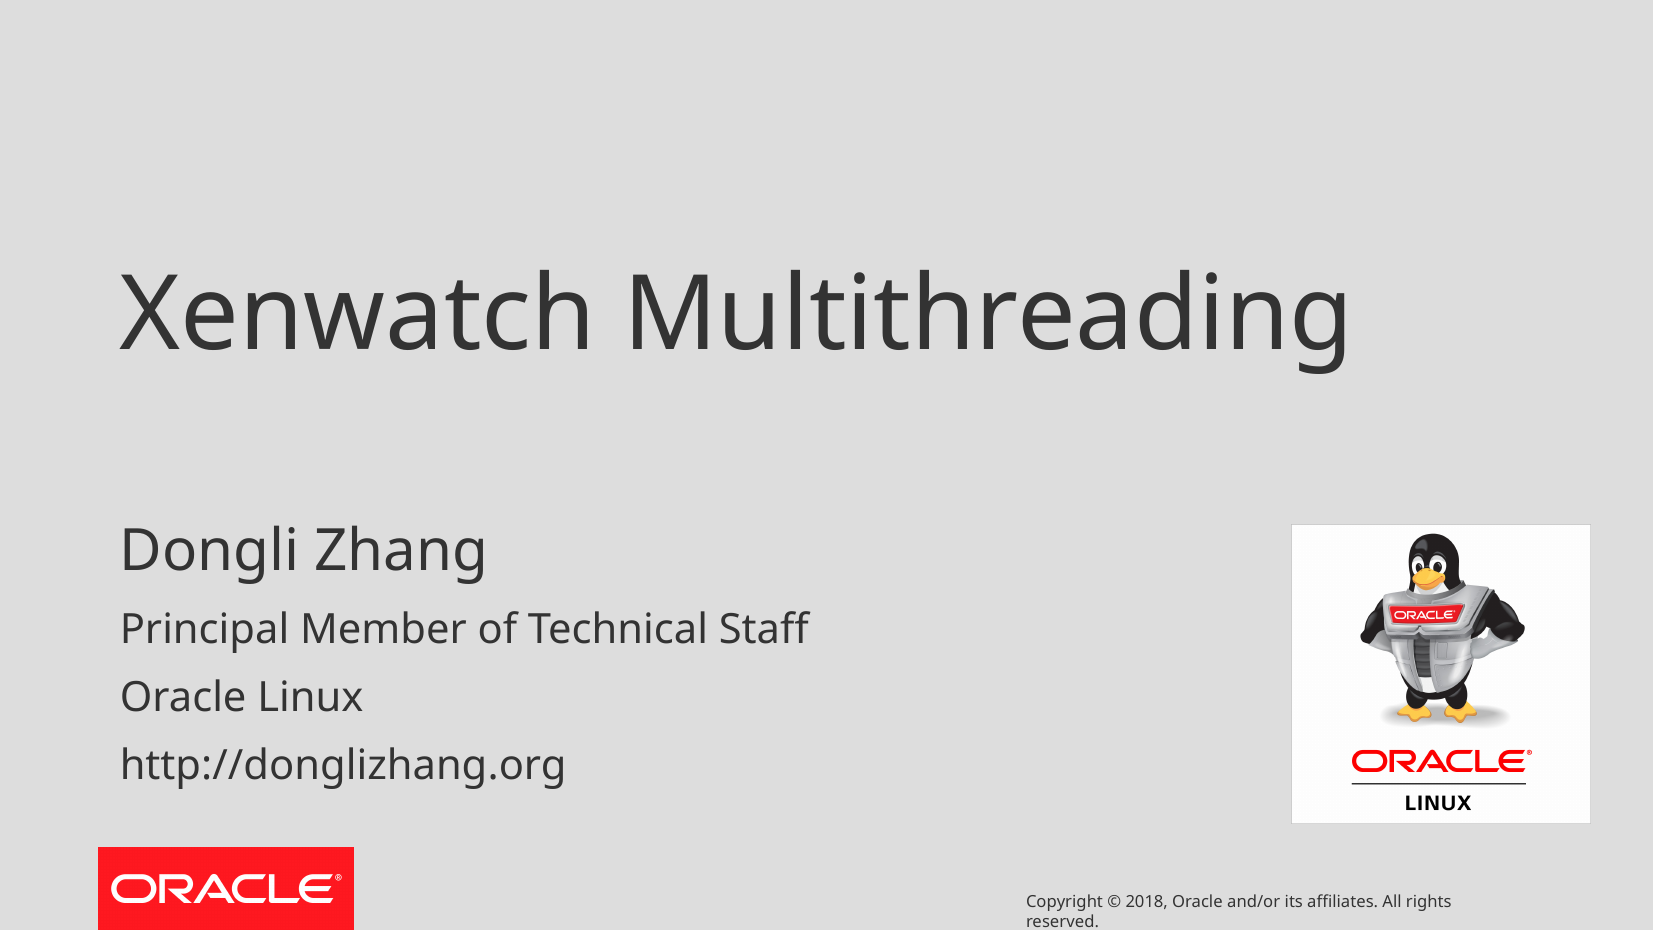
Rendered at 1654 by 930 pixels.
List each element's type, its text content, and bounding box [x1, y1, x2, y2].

picture [98, 847, 354, 930]
picture [1291, 524, 1591, 824]
text_box Xenwatch Multithreading [105, 230, 1531, 363]
text_box Copyright © 2018, Oracle and/or its affiliates. All rights reserved. [1011, 883, 1534, 918]
text_box Dongli Zhang Principal Member of Technical Staff Oracle Linux http://donglizhang.org [105, 484, 1531, 734]
